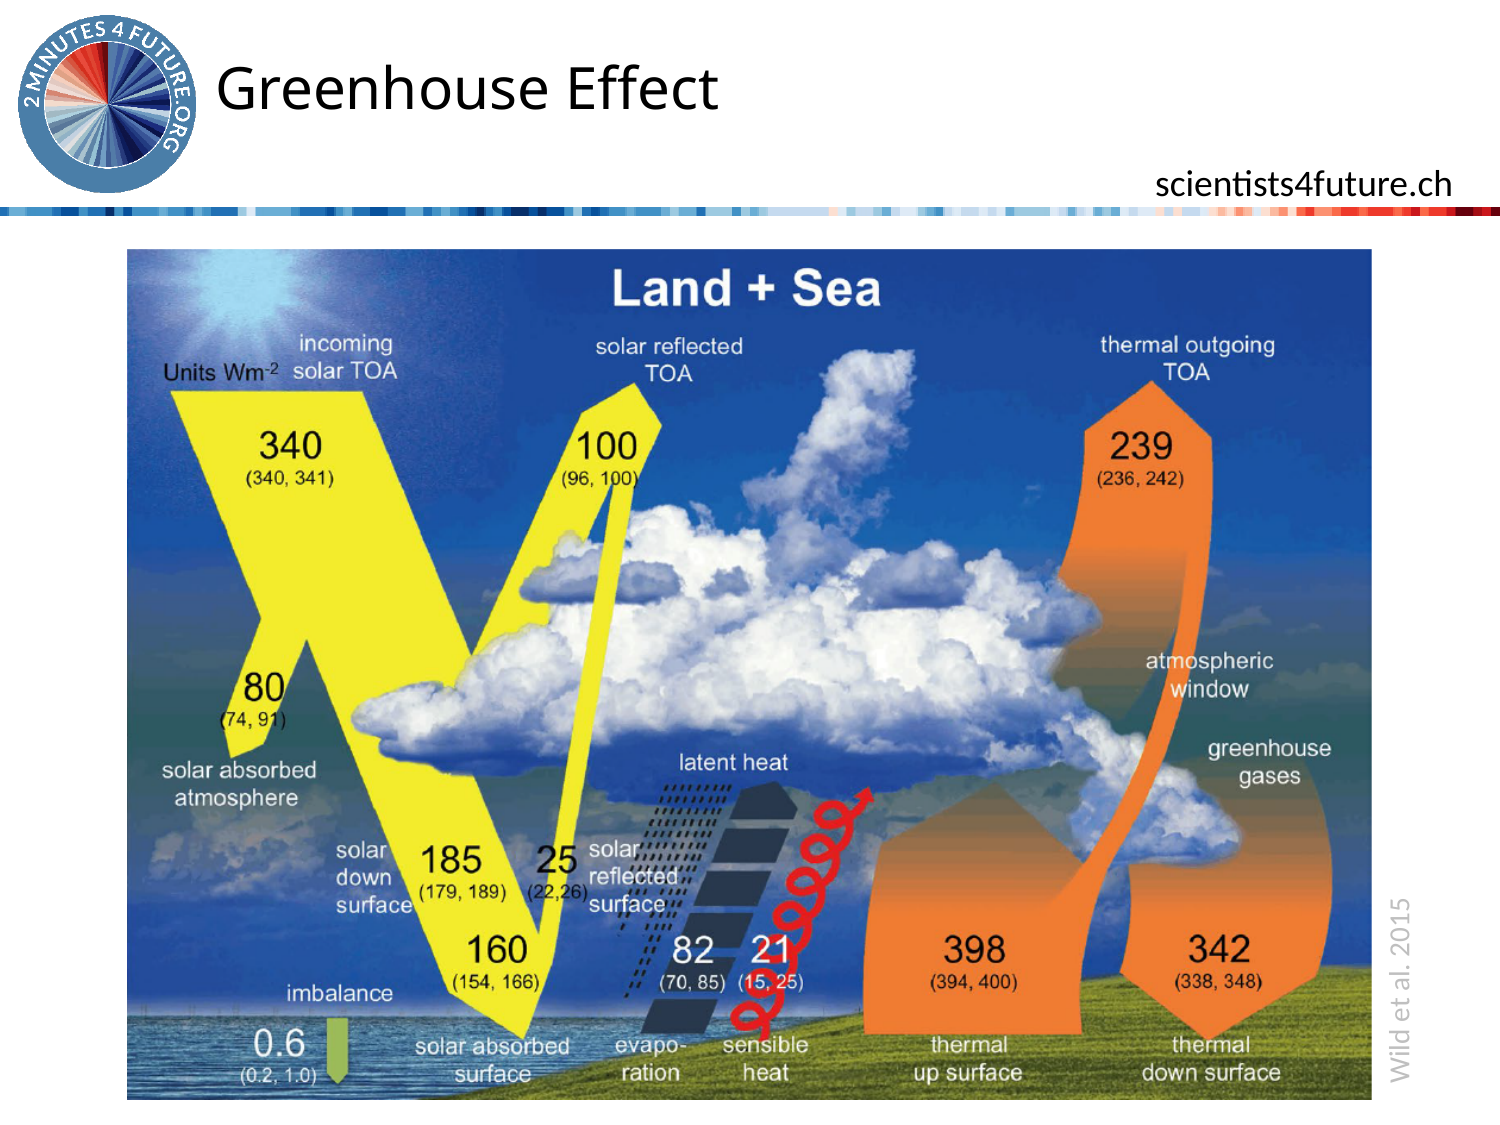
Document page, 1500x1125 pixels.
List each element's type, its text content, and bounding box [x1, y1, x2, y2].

picture [127, 248, 1373, 1100]
picture [0, 207, 1500, 216]
text_box Greenhouse Effect [200, 51, 1455, 157]
text_box Wild et al. 2015 [1372, 883, 1423, 1099]
picture [18, 15, 196, 193]
